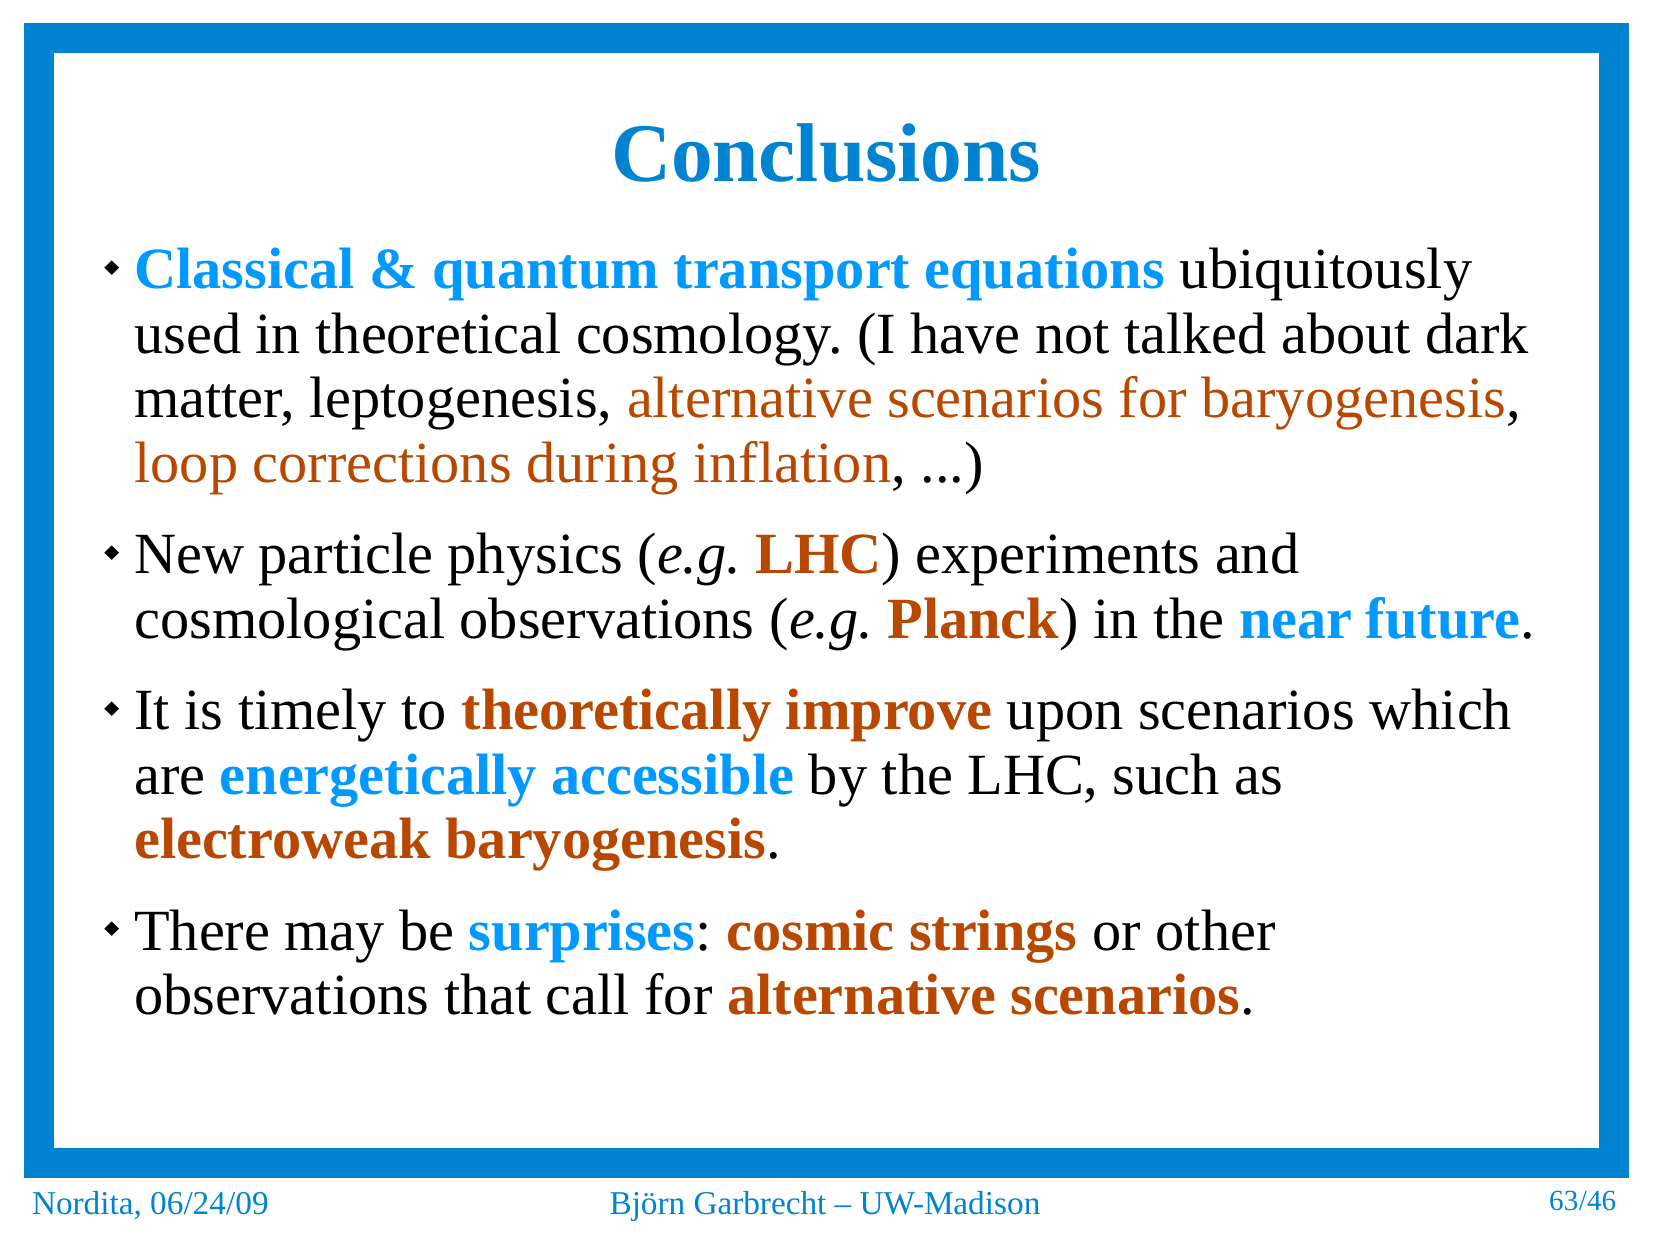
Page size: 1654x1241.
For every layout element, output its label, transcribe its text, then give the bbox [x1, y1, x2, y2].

title Conclusions [82, 49, 1571, 257]
text_box Classical & quantum transport equations ubiquitously used in theoretical cosmology. (I have not talked about dark matter, leptogenesis, alternative scenarios for baryogenesis, loop corrections during inflation, ...) New particle physics (e.g. LHC) experiments and cosmological observations (e.g. Planck) in the near future. It is timely to theoretically improve upon scenarios which are energetically accessible by the LHC, such as electroweak baryogenesis. There may be surprises: cosmic strings or other observations that call for alternative scenarios. [86, 229, 1554, 1052]
